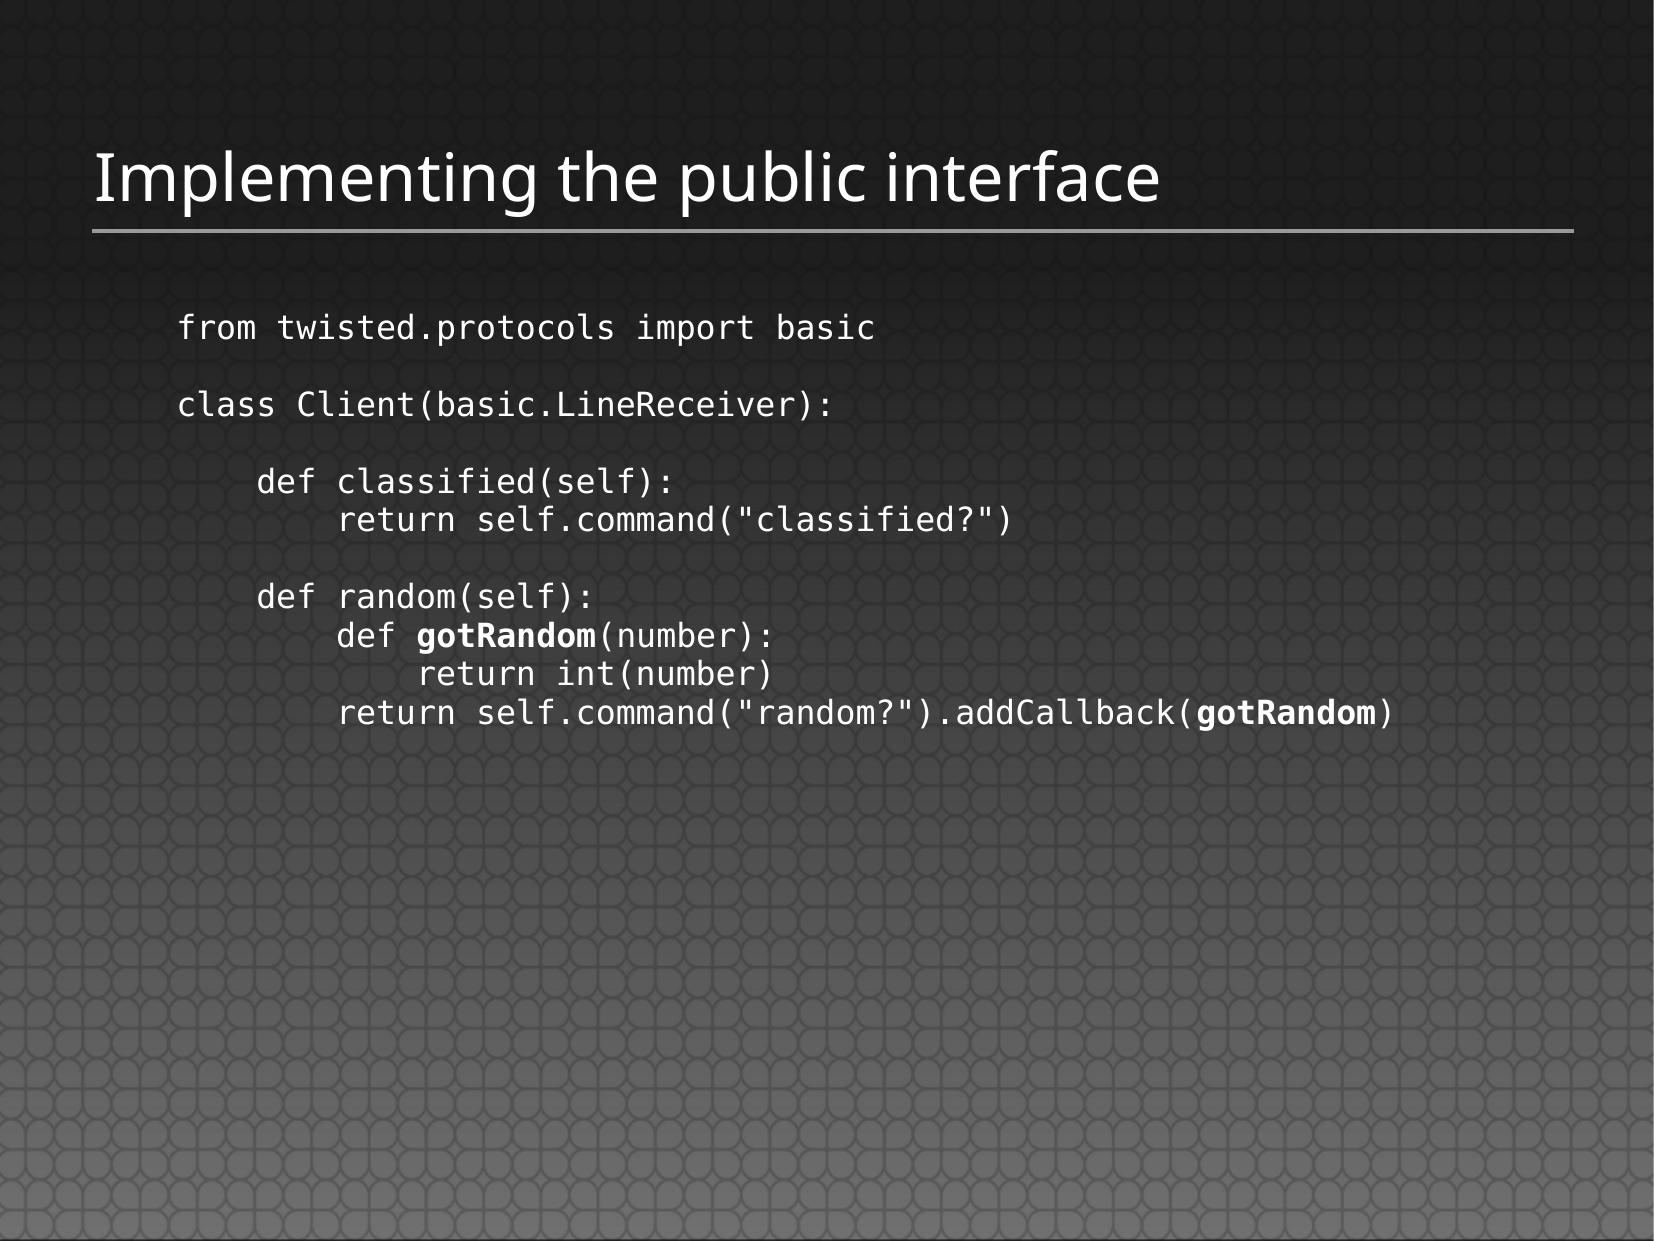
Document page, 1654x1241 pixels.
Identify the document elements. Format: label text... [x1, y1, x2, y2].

picture [0, 0, 1654, 1241]
title from twisted.protocols import basic class Client(basic.LineReceiver): def classified(self): return self.command("classified?") def random(self): def gotRandom(number): return int(number) return self.command("random?").addCallback(gotRandom) [176, 284, 1422, 834]
title Implementing the public interface [94, 100, 1426, 251]
